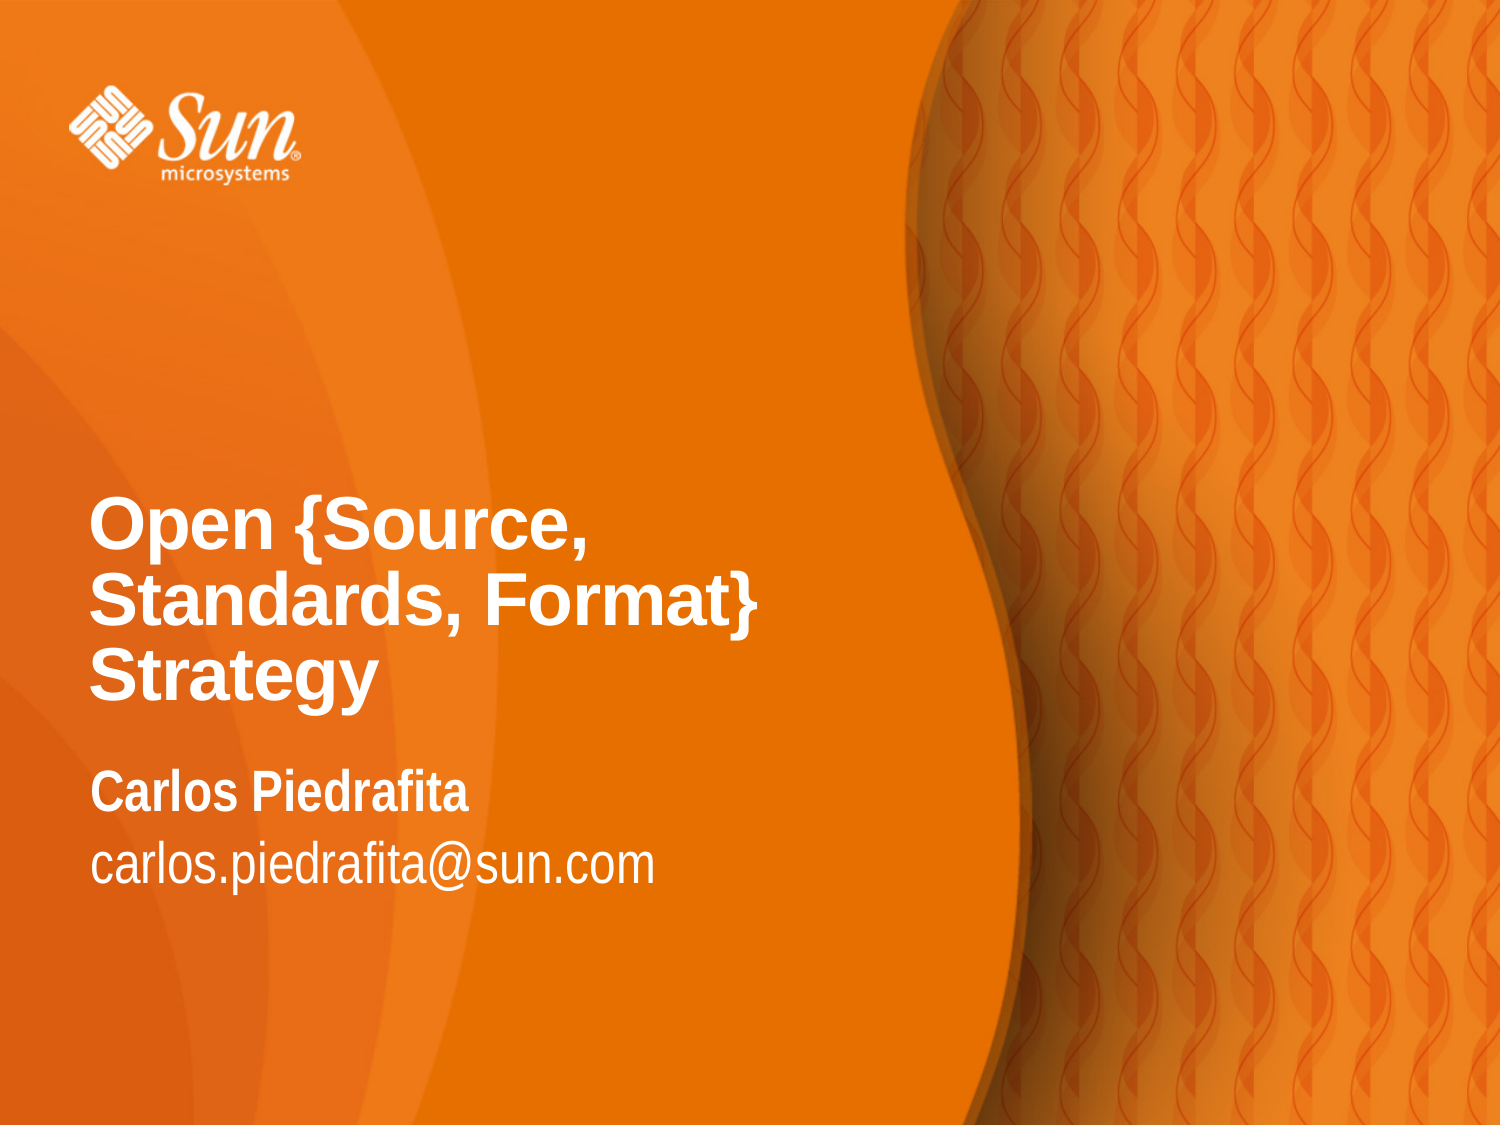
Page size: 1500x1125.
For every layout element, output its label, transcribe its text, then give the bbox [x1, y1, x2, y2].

picture [0, 0, 1500, 1125]
list Carlos Piedrafita carlos.piedrafita@sun.com [90, 766, 1080, 968]
title Open {Source, Standards, Format} Strategy [88, 480, 908, 716]
